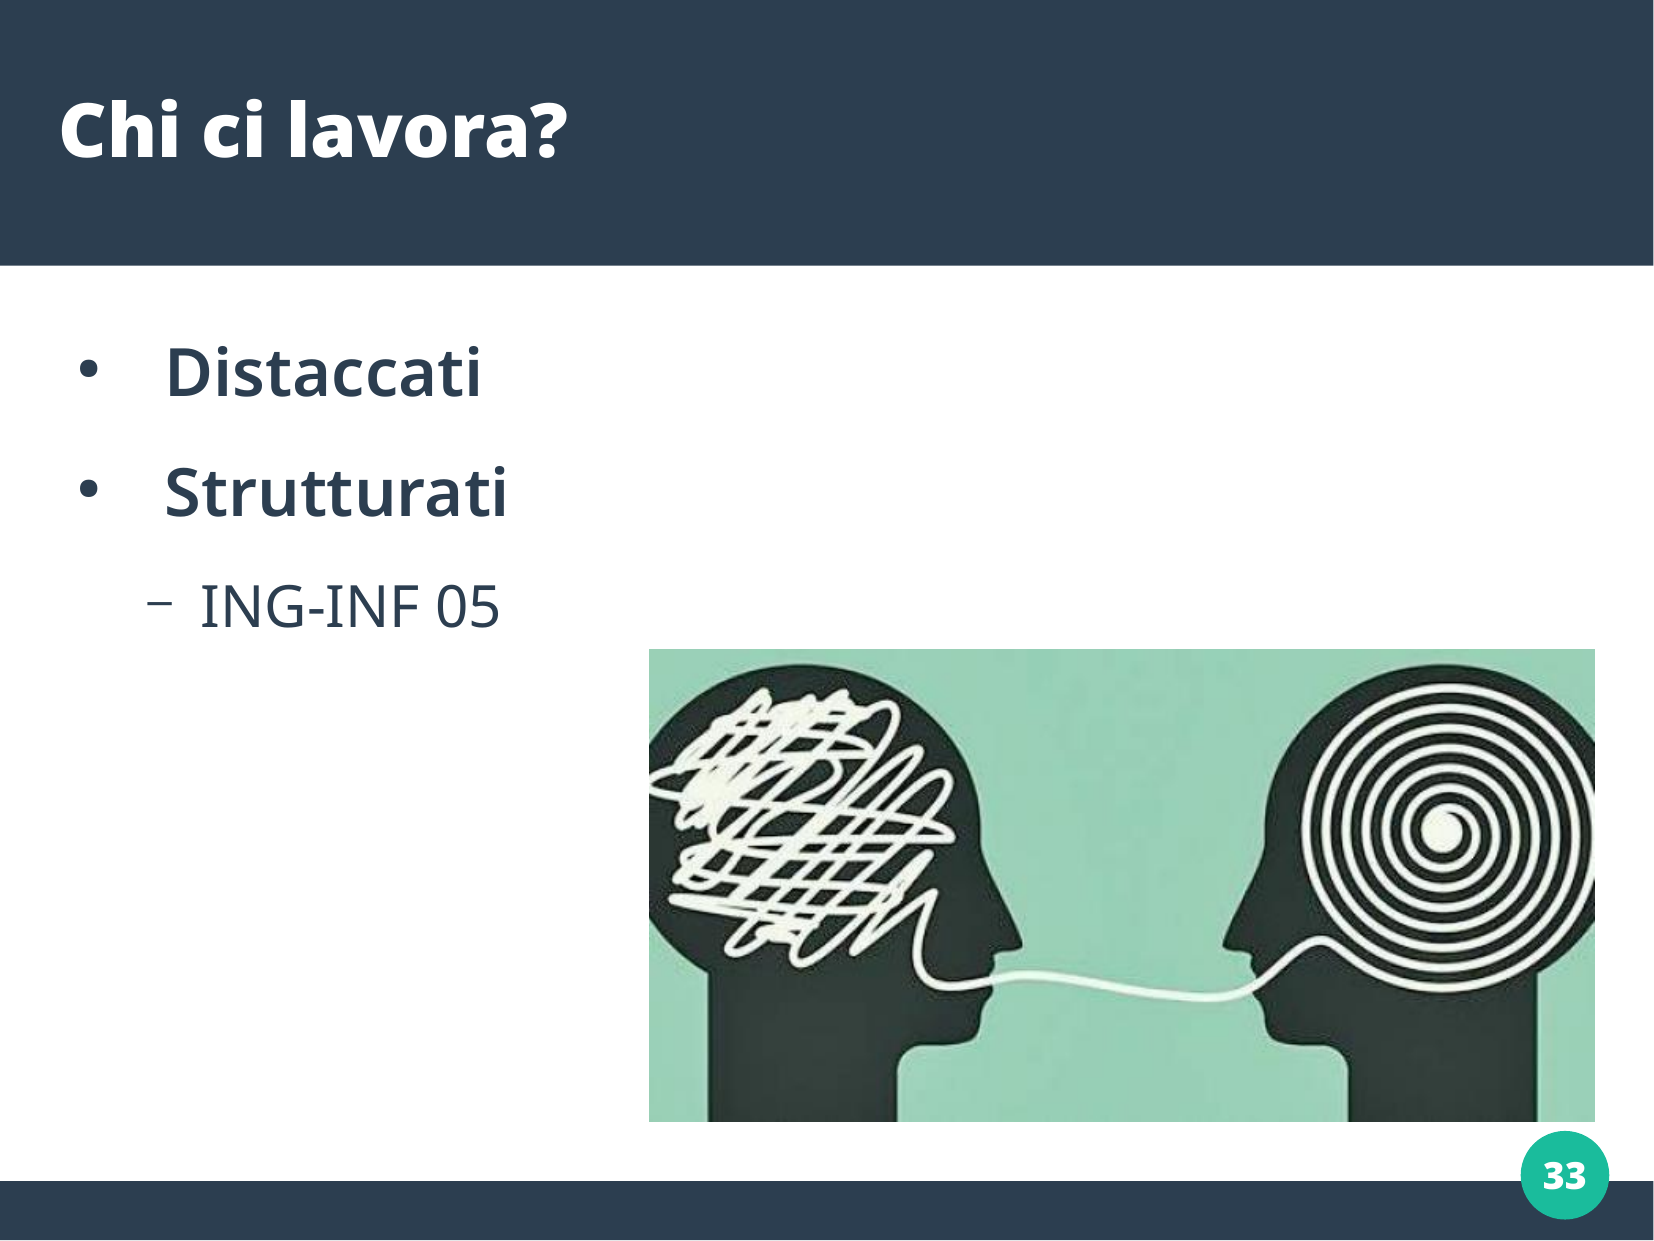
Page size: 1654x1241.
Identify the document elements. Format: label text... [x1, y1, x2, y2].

list Distaccati Strutturati ING-INF 05 [59, 324, 1571, 1152]
title Chi ci lavora? [59, 49, 1595, 207]
picture [649, 649, 1595, 1123]
